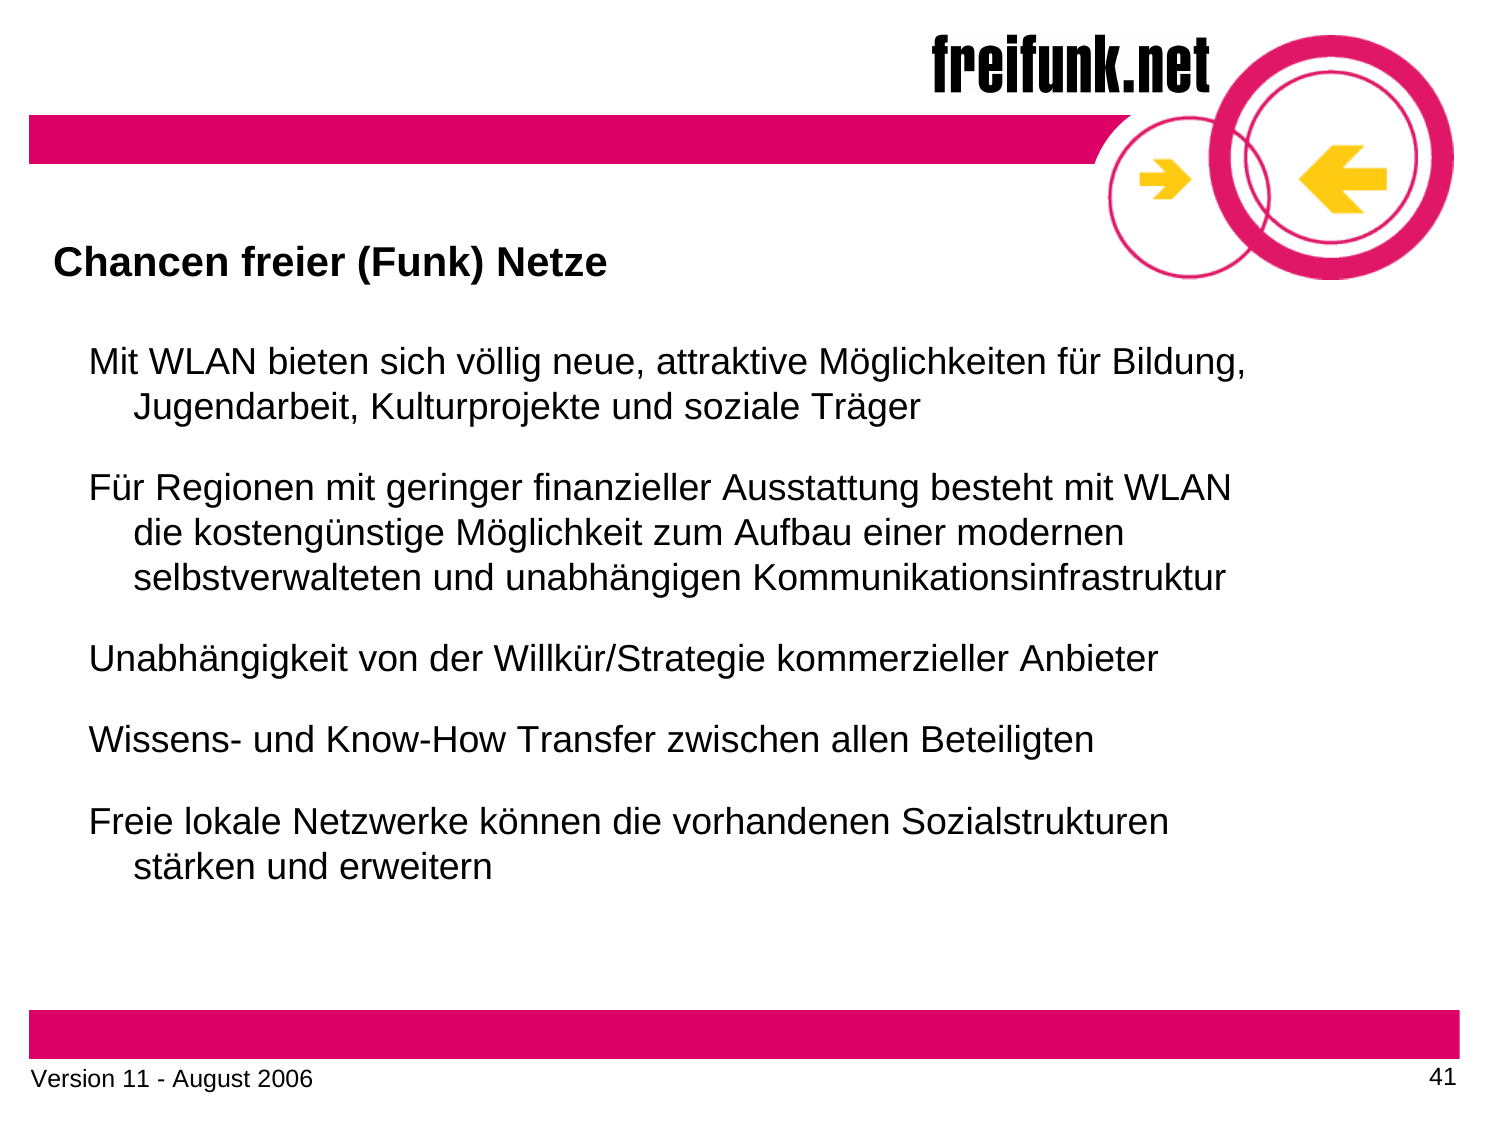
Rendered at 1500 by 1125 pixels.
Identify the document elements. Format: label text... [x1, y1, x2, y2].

picture [932, 34, 1454, 280]
text_box Chancen freier (Funk) Netze [53, 235, 1046, 395]
text_box Mit WLAN bieten sich völlig neue, attraktive Möglichkeiten für Bildung, Jugendarbeit, Kulturprojekte und soziale Träger Für Regionen mit geringer finanzieller Ausstattung besteht mit WLAN die kostengünstige Möglichkeit zum Aufbau einer modernen selbstverwalteten und unabhängigen Kommunikationsinfrastruktur Unabhängigkeit von der Willkür/Strategie kommerzieller Anbieter Wissens- und Know-How Transfer zwischen allen Beteiligten Freie lokale Netzwerke können die vorhandenen Sozialstrukturen stärken und erweitern [59, 337, 1288, 976]
